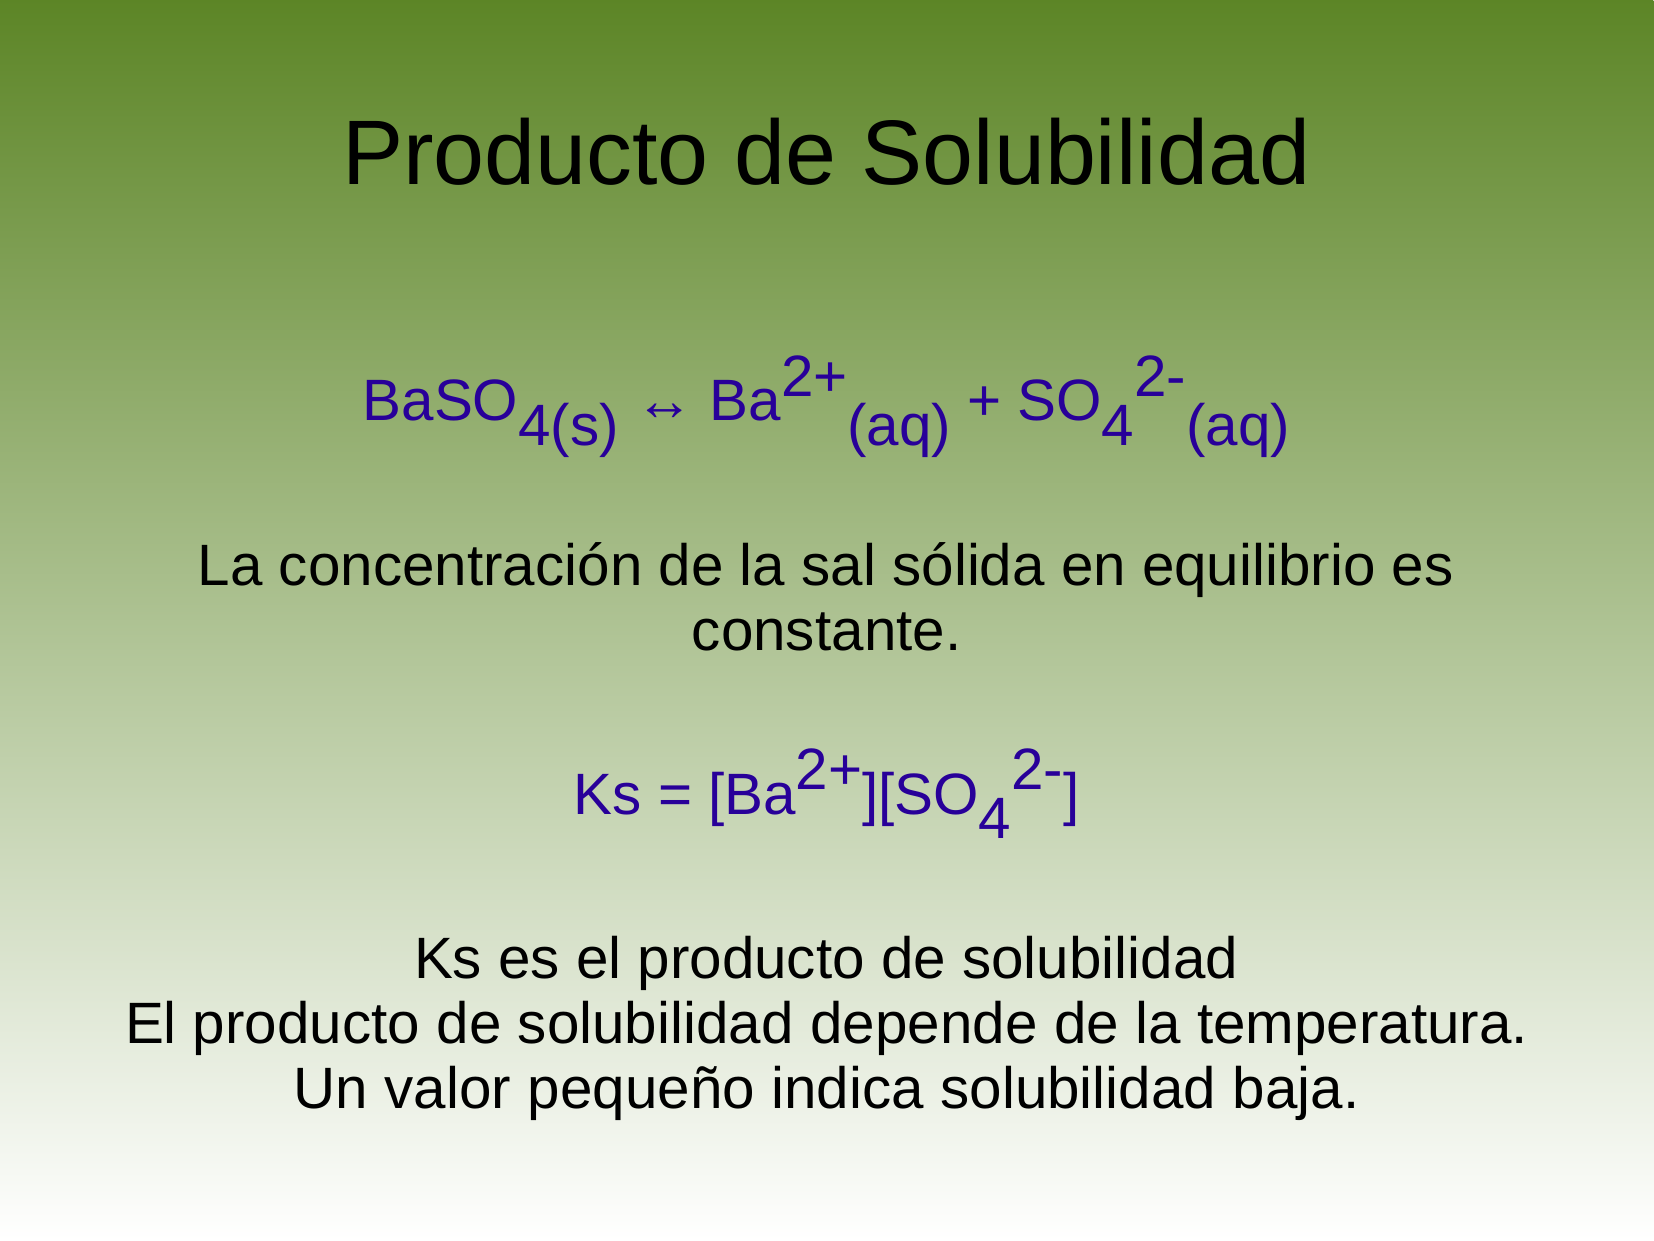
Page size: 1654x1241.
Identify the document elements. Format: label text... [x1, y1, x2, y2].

subtitle BaSO4(s) ↔ Ba2+(aq) + SO42-(aq) La concentración de la sal sólida en equilibrio es constante. Ks = [Ba2+][SO42-] Ks es el producto de solubilidad El producto de solubilidad depende de la temperatura. Un valor pequeño indica solubilidad baja. [82, 295, 1571, 1170]
title Producto de Solubilidad [82, 49, 1571, 257]
